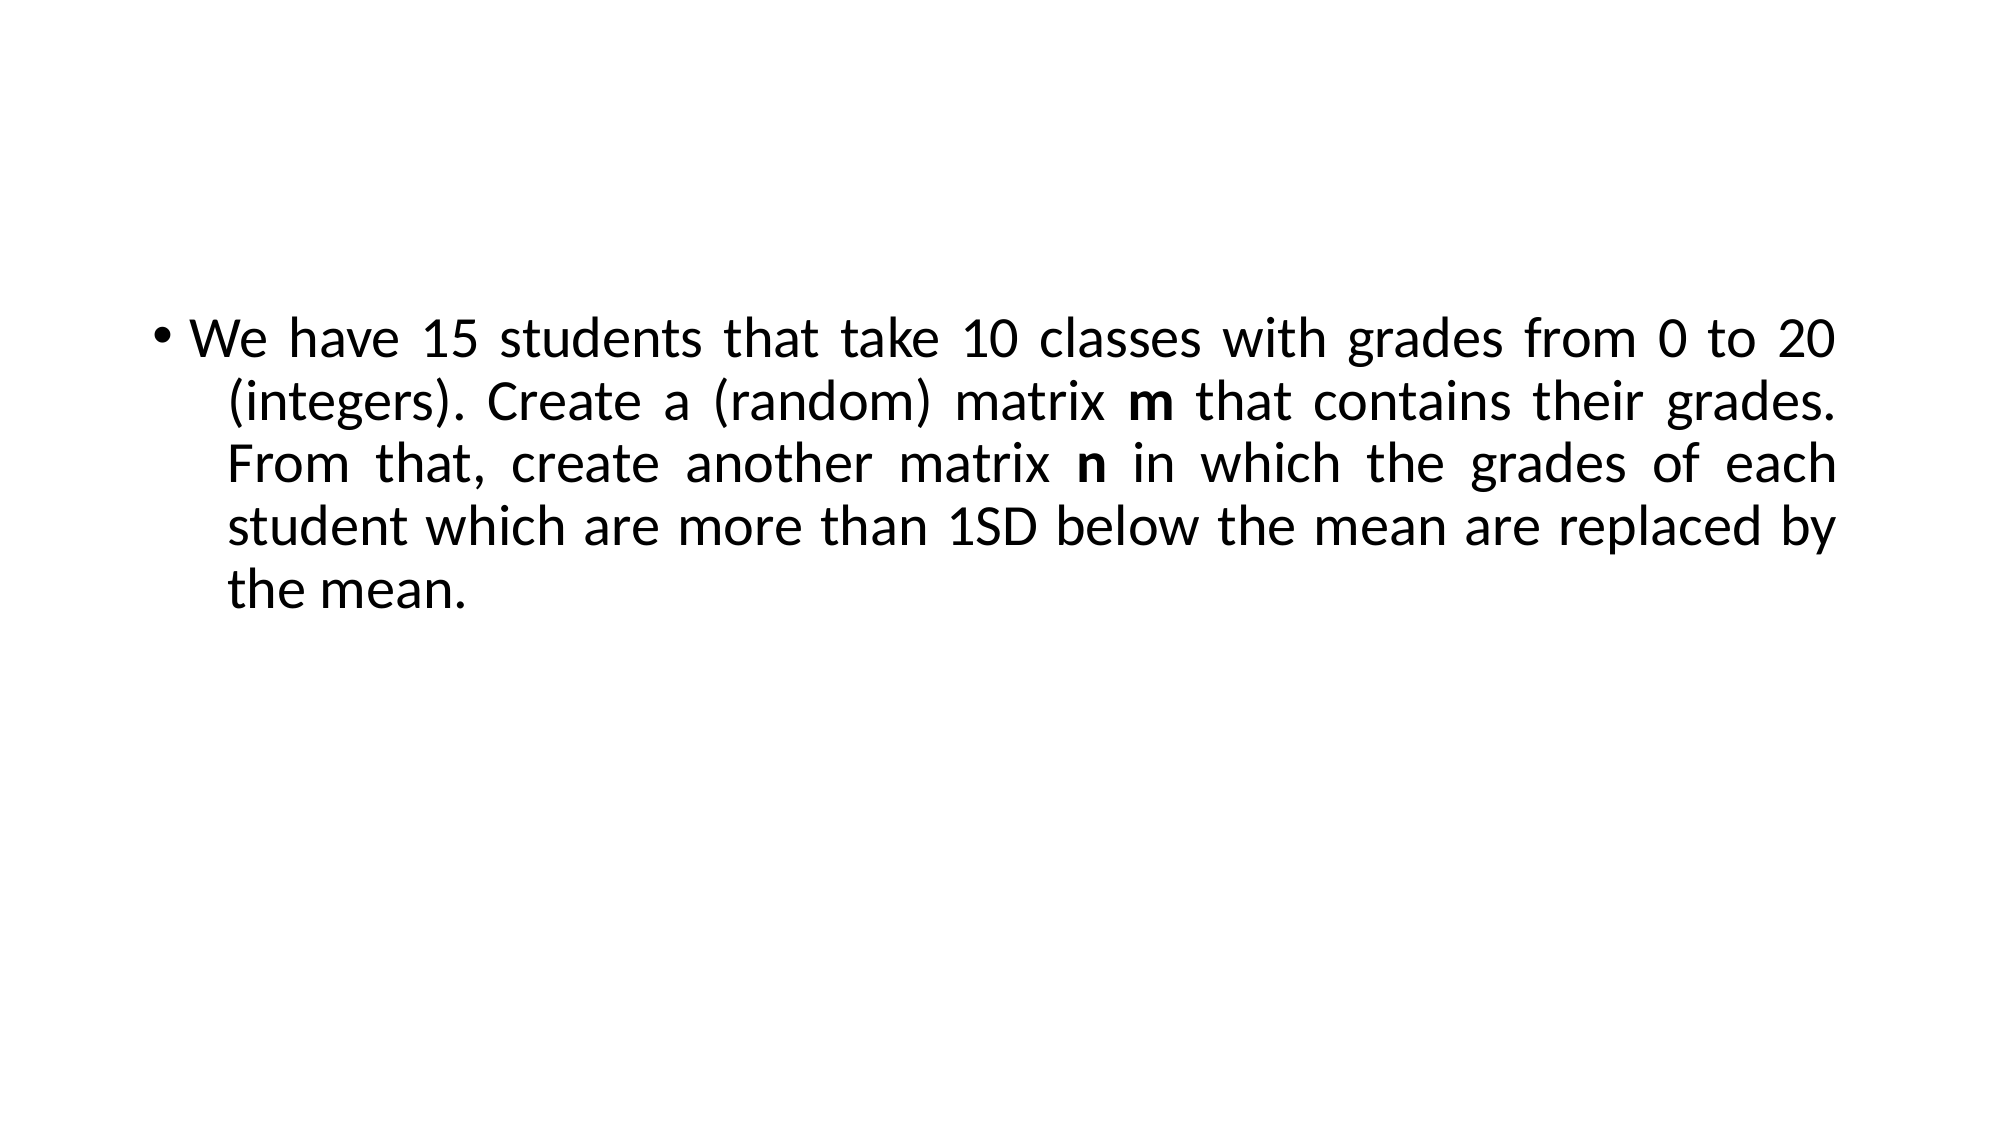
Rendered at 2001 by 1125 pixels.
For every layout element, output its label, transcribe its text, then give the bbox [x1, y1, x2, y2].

list We have 15 students that take 10 classes with grades from 0 to 20 (integers). Create a (random) matrix m that contains their grades. From that, create another matrix n in which the grades of each student which are more than 1SD below the mean are replaced by the mean. [137, 299, 1863, 1014]
